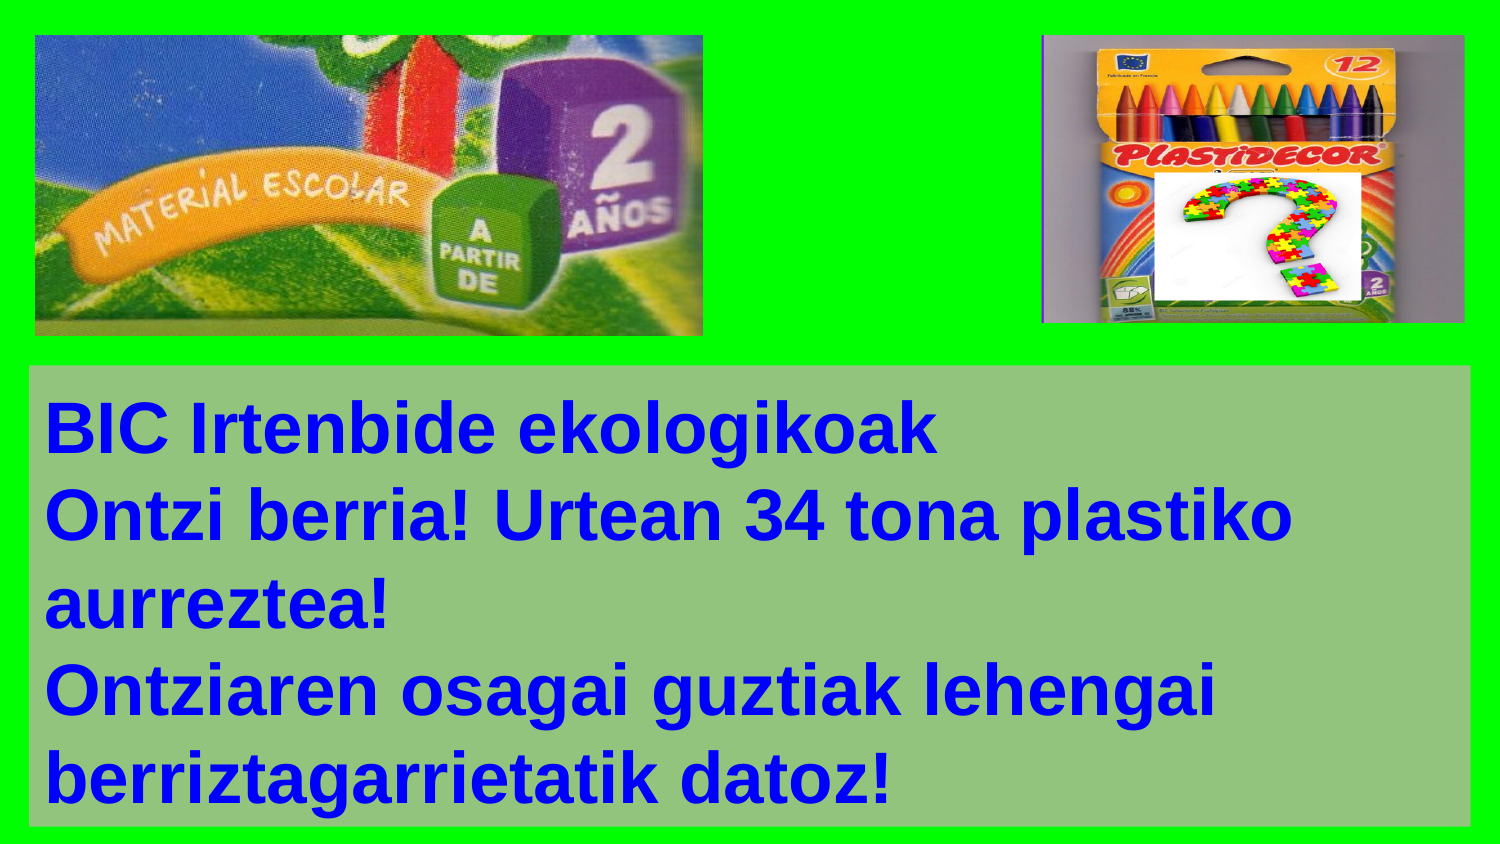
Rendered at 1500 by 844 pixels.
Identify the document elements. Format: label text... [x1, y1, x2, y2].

picture [35, 35, 703, 336]
picture [1039, 35, 1465, 323]
text_box BIC Irtenbide ekologikoak Ontzi berria! Urtean 34 tona plastiko aurreztea! Ontziaren osagai guztiak lehengai berriztagarrietatik datoz! [29, 365, 1471, 827]
